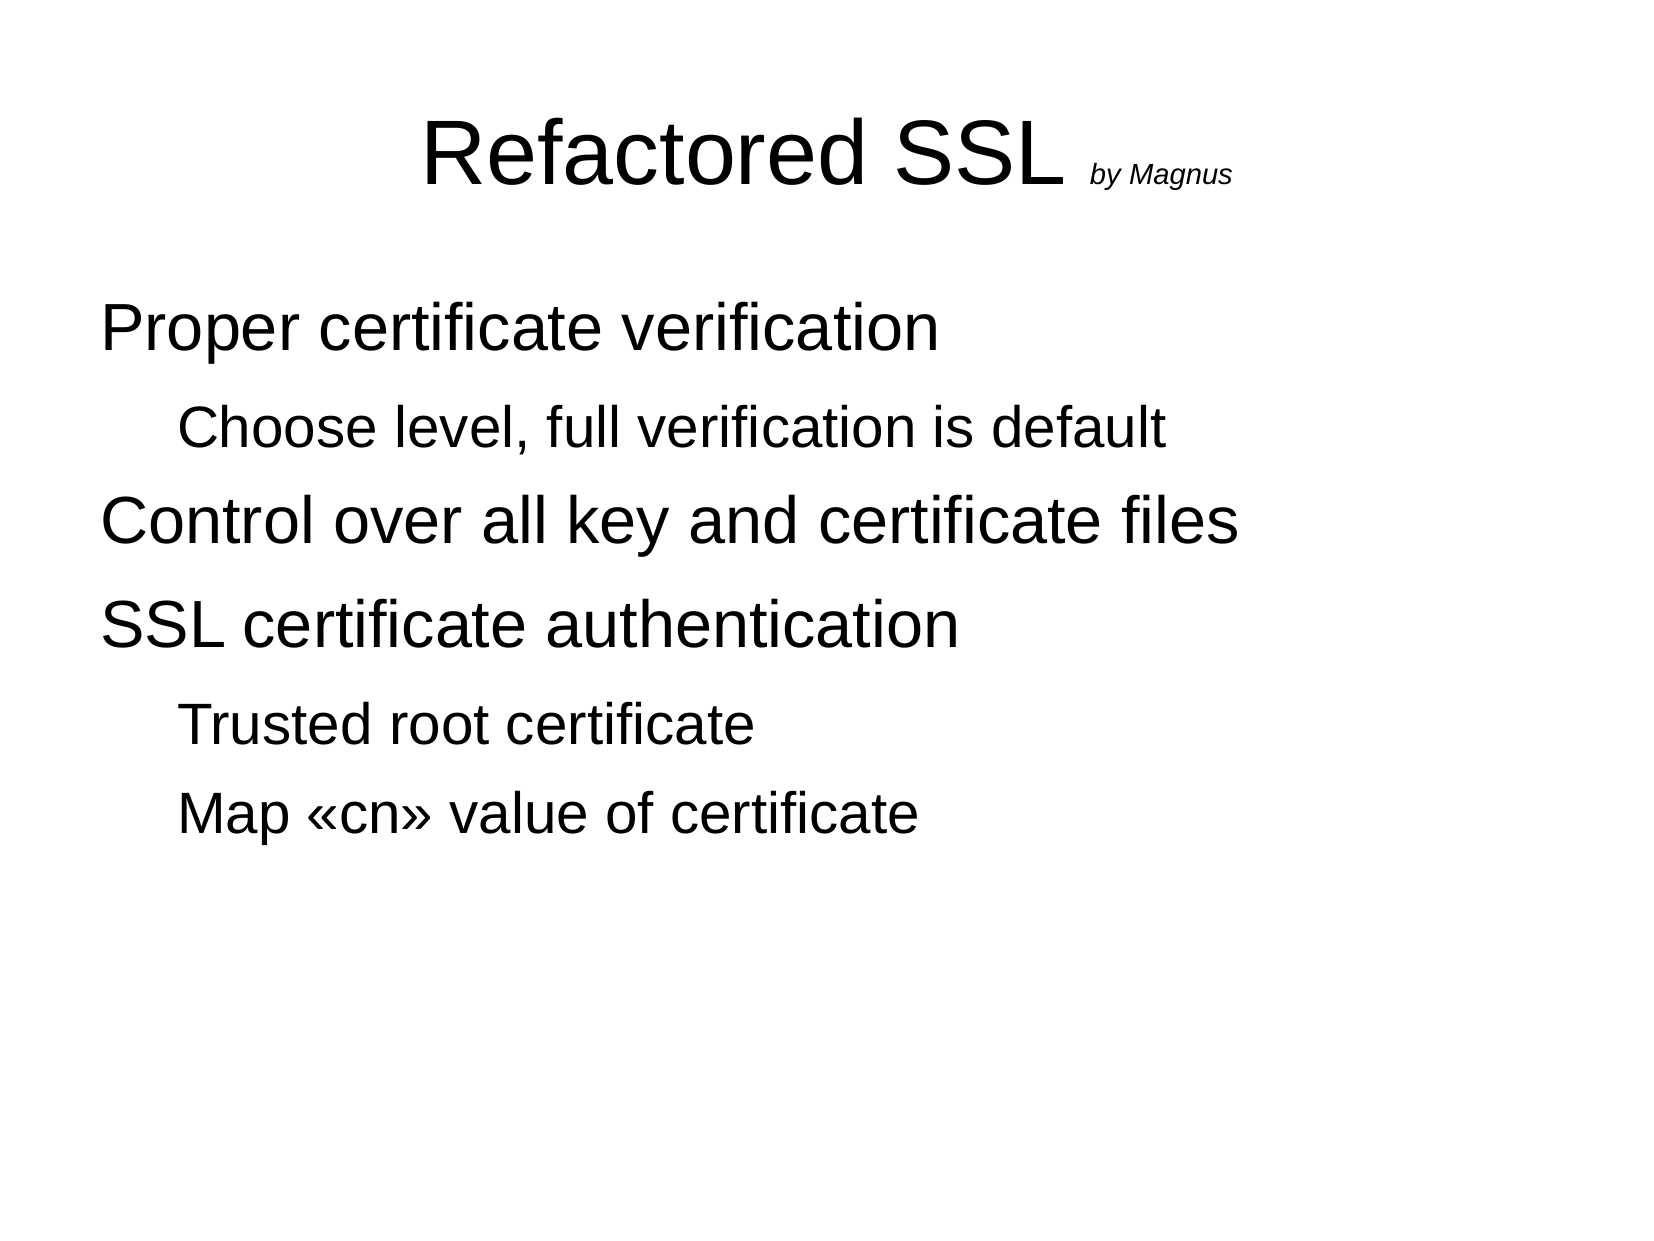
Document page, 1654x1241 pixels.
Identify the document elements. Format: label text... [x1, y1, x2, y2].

title Refactored SSL by Magnus [82, 56, 1571, 250]
list Proper certificate verification Choose level, full verification is default Control over all key and certificate files SSL certificate authentication Trusted root certificate Map «cn» value of certificate [82, 290, 1571, 1094]
